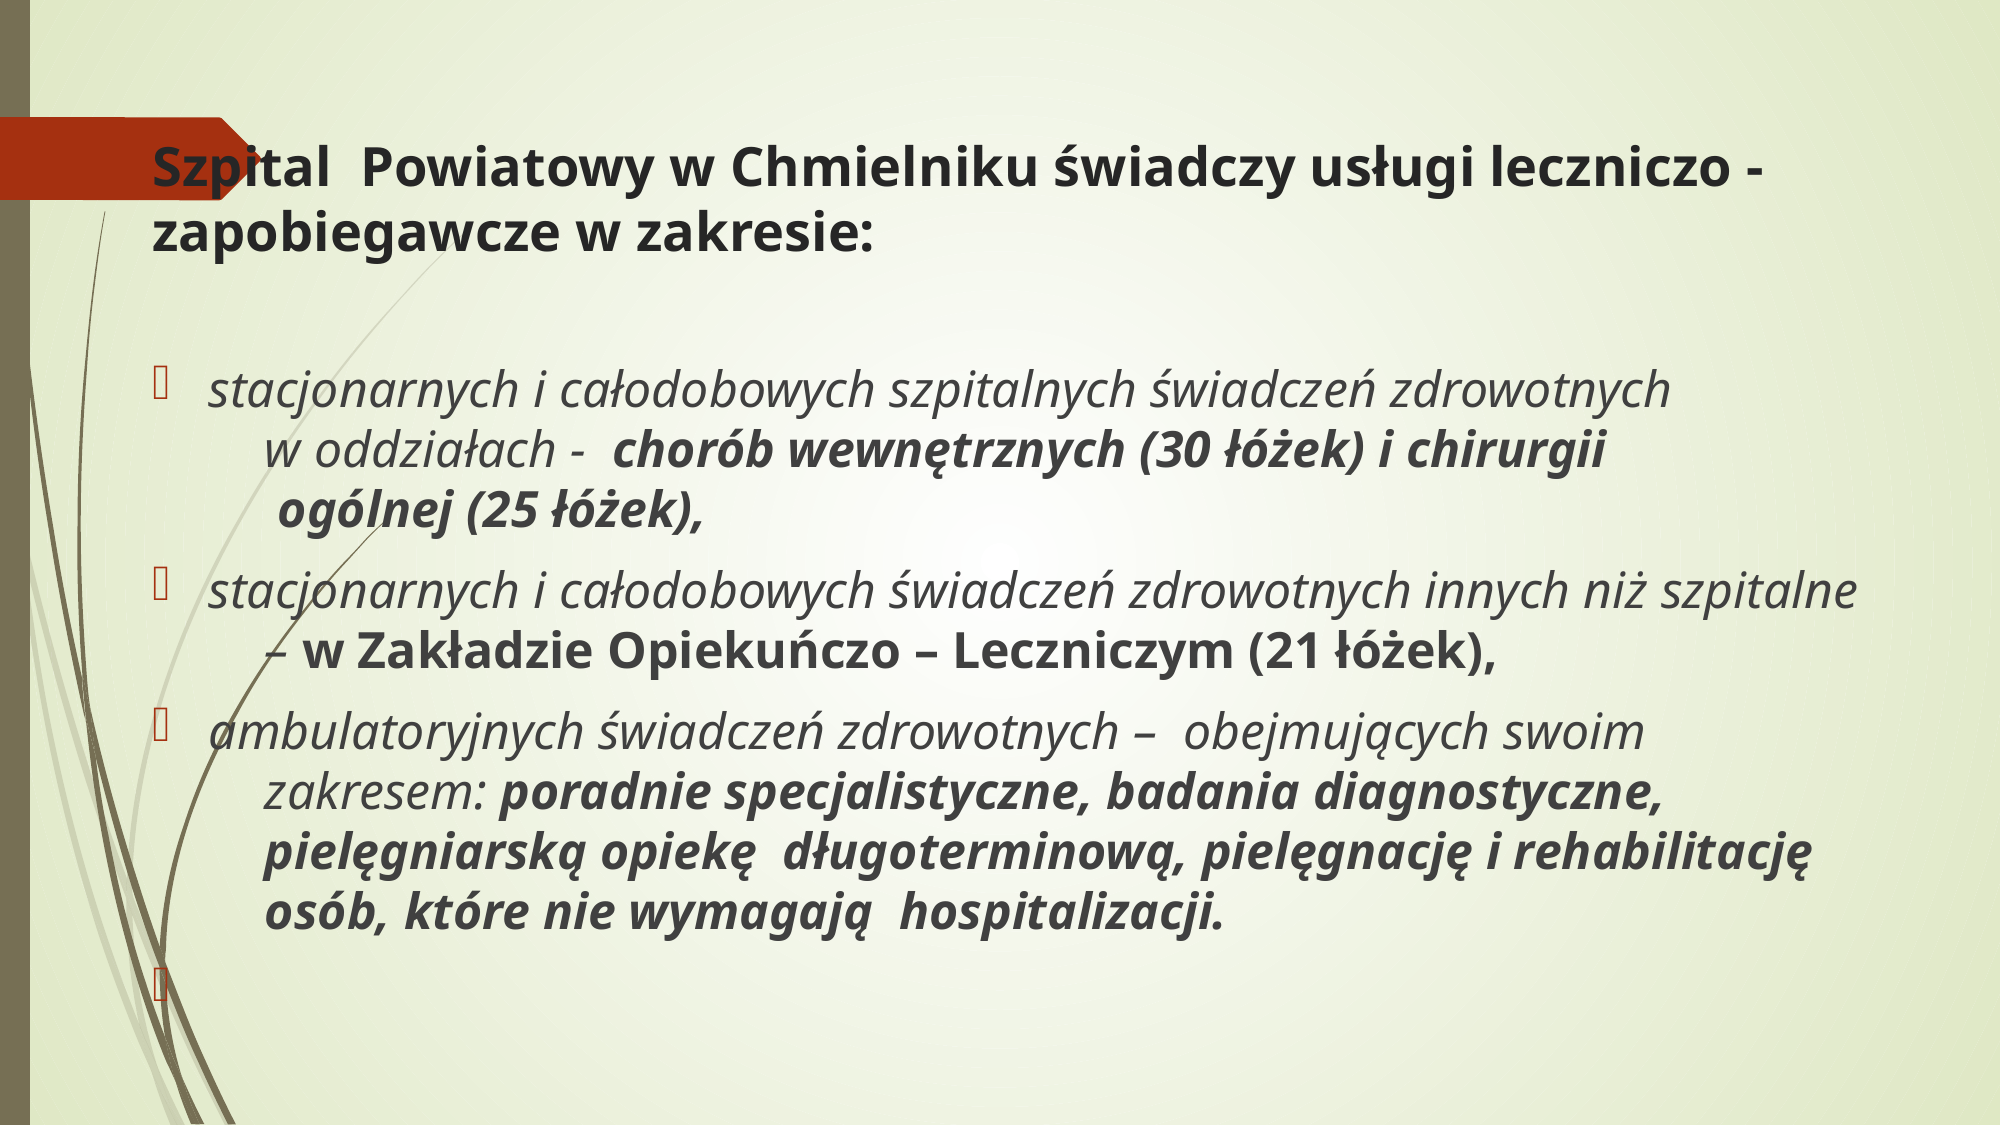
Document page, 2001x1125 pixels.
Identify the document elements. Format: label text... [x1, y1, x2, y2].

list stacjonarnych i całodobowych szpitalnych świadczeń zdrowotnych w oddziałach - chorób wewnętrznych (30 łóżek) i chirurgii ogólnej (25 łóżek), stacjonarnych i całodobowych świadczeń zdrowotnych innych niż szpitalne – w Zakładzie Opiekuńczo – Leczniczym (21 łóżek), ambulatoryjnych świadczeń zdrowotnych – obejmujących swoim zakresem: poradnie specjalistyczne, badania diagnostyczne, pielęgniarską opiekę długoterminową, pielęgnację i rehabilitację osób, które nie wymagają hospitalizacji. [137, 350, 1888, 970]
title Szpital Powiatowy w Chmielniku świadczy usługi leczniczo - zapobiegawcze w zakresie: [137, 59, 1811, 284]
